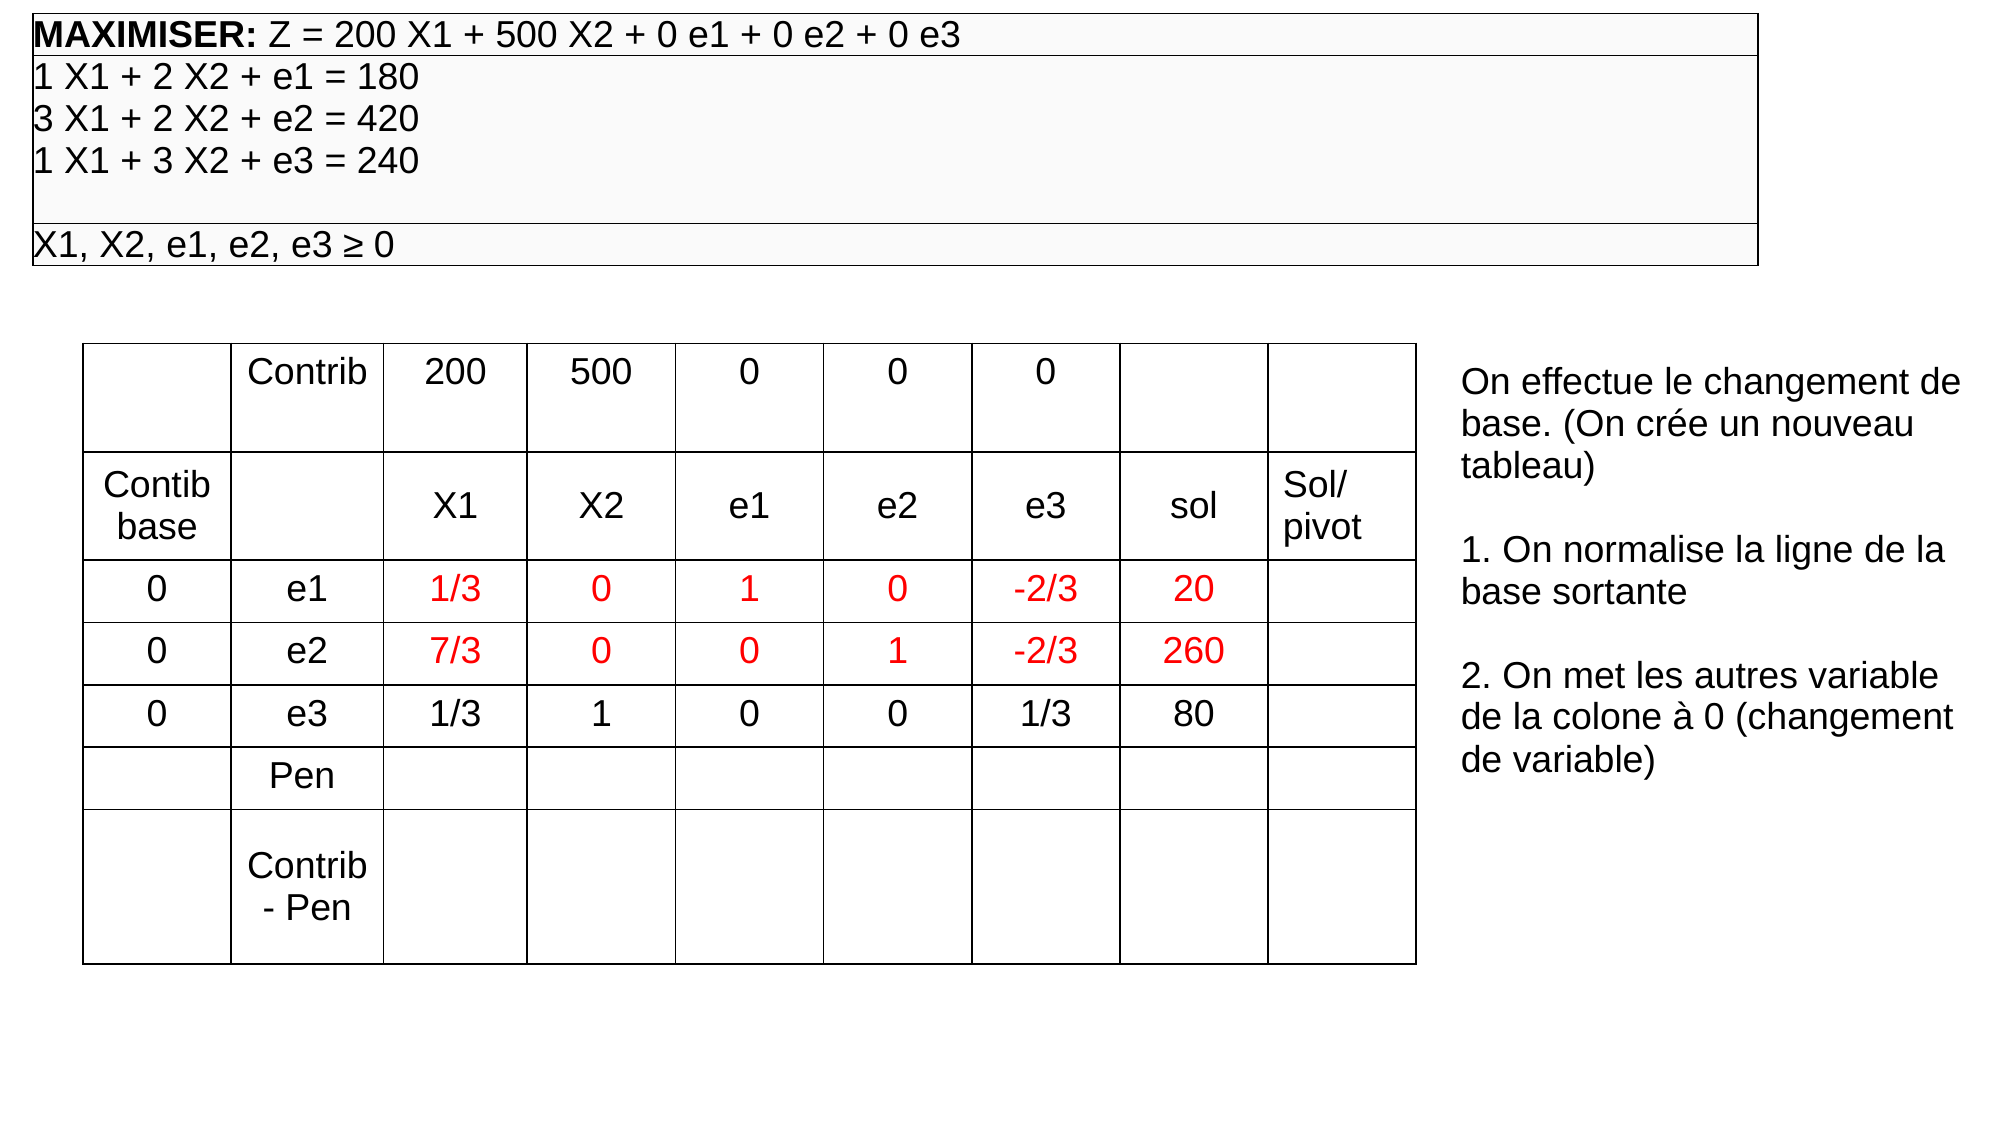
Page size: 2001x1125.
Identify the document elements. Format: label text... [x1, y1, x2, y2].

table_cell [824, 810, 971, 963]
table_cell [1269, 810, 1415, 963]
table_cell 0 [84, 686, 230, 746]
table_cell [973, 810, 1119, 963]
table_header 200 [384, 344, 526, 451]
table_header 0 [824, 344, 971, 451]
table_cell sol [1121, 453, 1267, 559]
table_cell e3 [232, 686, 383, 746]
table_cell 0 [84, 623, 230, 684]
table_cell 80 [1121, 686, 1267, 746]
table_cell [84, 810, 230, 963]
table_cell [824, 748, 971, 809]
table_header 0 [973, 344, 1119, 451]
table_cell -2/3 [973, 561, 1119, 622]
table_cell 260 [1121, 623, 1267, 684]
table_cell 1/3 [384, 561, 526, 622]
table_cell Contrib - Pen [232, 810, 383, 963]
table_cell [1269, 748, 1415, 809]
table_cell e1 [676, 453, 823, 559]
table_cell 0 [824, 561, 971, 622]
table_cell [1269, 623, 1415, 684]
table_cell 1 X1 + 2 X2 + e1 = 180 3 X1 + 2 X2 + e2 = 420 1 X1 + 3 X2 + e3 = 240 [34, 56, 1757, 223]
table_header [1121, 344, 1267, 451]
table_cell 1/3 [973, 686, 1119, 746]
table_header MAXIMISER: Z = 200 X1 + 500 X2 + 0 e1 + 0 e2 + 0 e3 [34, 14, 1757, 55]
table_cell e3 [973, 453, 1119, 559]
table_cell Pen [232, 748, 383, 809]
table_cell X2 [528, 453, 675, 559]
table_header Contrib [232, 344, 383, 451]
table_cell Contib base [84, 453, 230, 559]
table_cell 7/3 [384, 623, 526, 684]
table_cell e2 [824, 453, 971, 559]
table_cell 0 [528, 623, 675, 684]
table_cell [676, 748, 823, 809]
table_cell 0 [676, 623, 823, 684]
table_cell X1 [384, 453, 526, 559]
table_cell [384, 748, 526, 809]
table_cell [1269, 686, 1415, 746]
table_cell 1 [528, 686, 675, 746]
table_cell 0 [824, 686, 971, 746]
table_cell [528, 748, 675, 809]
table_cell 1 [824, 623, 971, 684]
table_cell 20 [1121, 561, 1267, 622]
table_cell [528, 810, 675, 963]
table_cell X1, X2, e1, e2, e3 ≥ 0 [34, 224, 1757, 265]
table_header [1269, 344, 1415, 451]
table_cell [973, 748, 1119, 809]
table_cell 0 [528, 561, 675, 622]
table_cell 1 [676, 561, 823, 622]
table_header 500 [528, 344, 675, 451]
table_cell e2 [232, 623, 383, 684]
table_cell [1121, 810, 1267, 963]
table_cell Sol/pivot [1269, 453, 1415, 559]
table_cell 1/3 [384, 686, 526, 746]
table_header [84, 344, 230, 451]
table_header 0 [676, 344, 823, 451]
table_cell [1121, 748, 1267, 809]
table_cell -2/3 [973, 623, 1119, 684]
table_cell 0 [676, 686, 823, 746]
table_cell [232, 453, 383, 559]
table_cell [1269, 561, 1415, 622]
text_box On effectue le changement de base. (On crée un nouveau tableau) 1. On normalise la ligne de la base sortante 2. On met les autres variable de la colone à 0 (changement de variable) [1446, 352, 1988, 901]
table_cell [384, 810, 526, 963]
table_cell e1 [232, 561, 383, 622]
table_cell [676, 810, 823, 963]
table_cell [84, 748, 230, 809]
table_cell 0 [84, 561, 230, 622]
